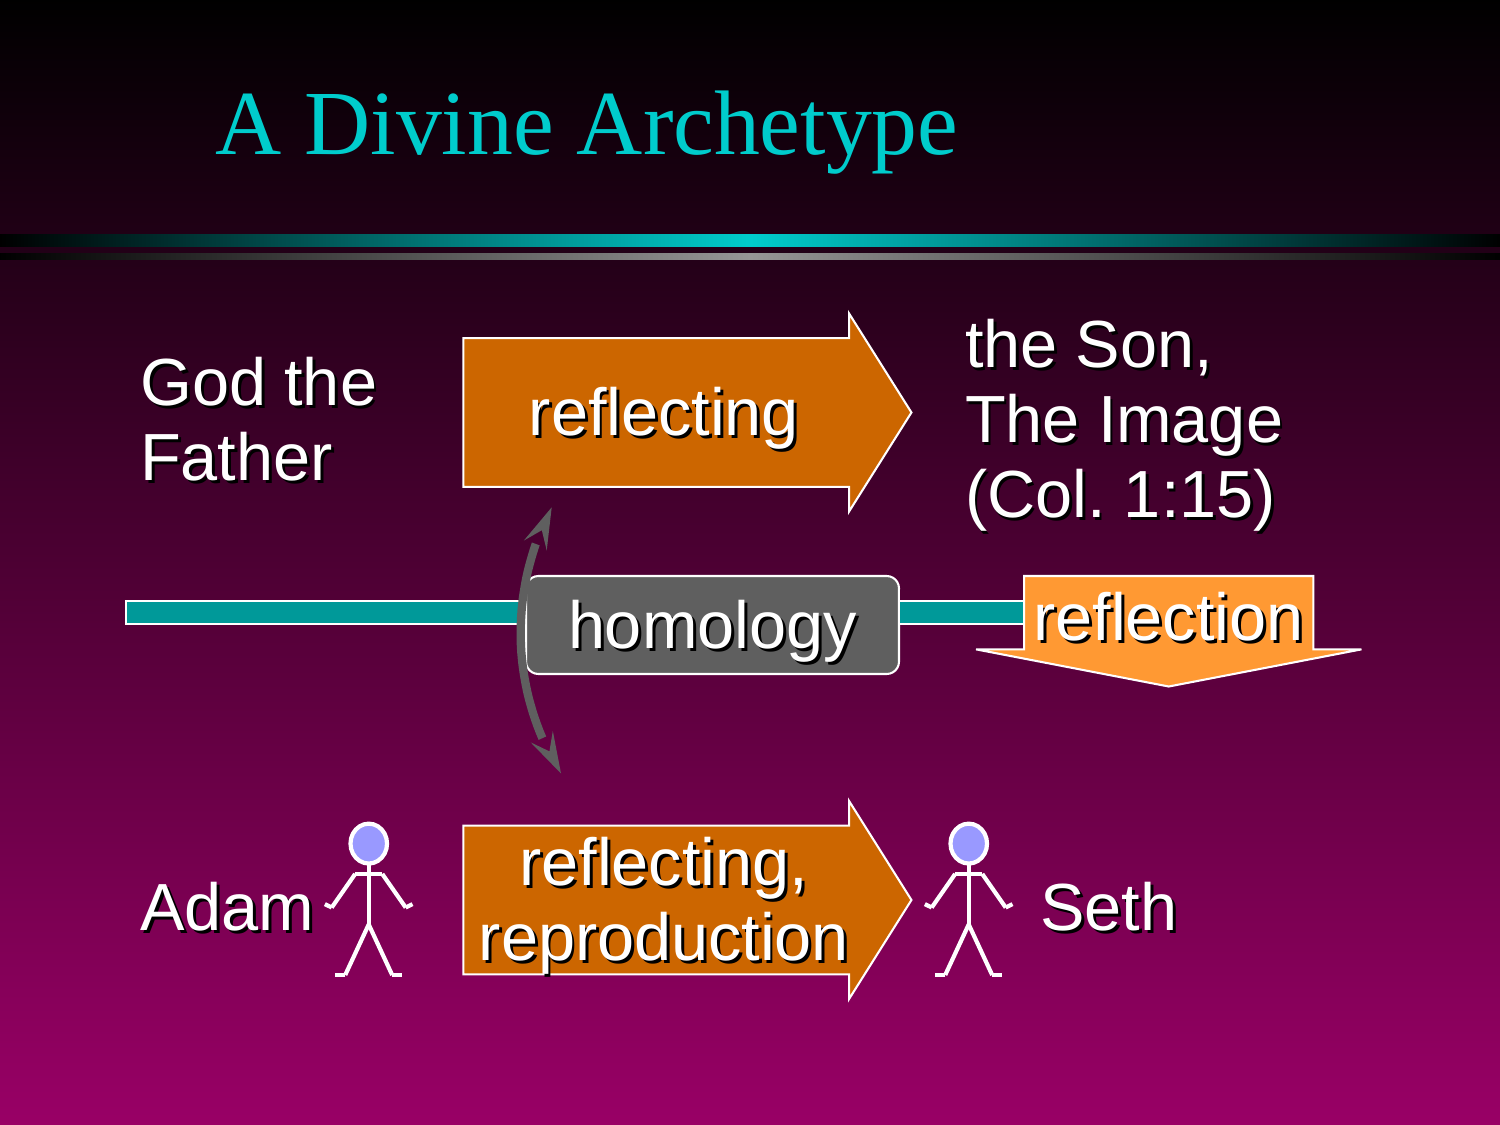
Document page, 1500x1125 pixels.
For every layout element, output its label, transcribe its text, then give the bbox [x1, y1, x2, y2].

text_box God the Father [125, 337, 413, 503]
text_box reflecting, reproduction [463, 801, 912, 999]
text_box Adam [125, 862, 413, 953]
text_box [126, 601, 518, 624]
text_box [350, 823, 388, 862]
text_box Seth [1025, 862, 1238, 953]
text_box [950, 823, 988, 864]
text_box reflecting [463, 313, 912, 512]
text_box homology [526, 576, 899, 674]
text_box [899, 601, 1024, 624]
text_box reflection [976, 576, 1362, 687]
text_box the Son, The Image (Col. 1:15) [949, 299, 1350, 540]
title A Divine Archetype [200, 34, 1476, 213]
